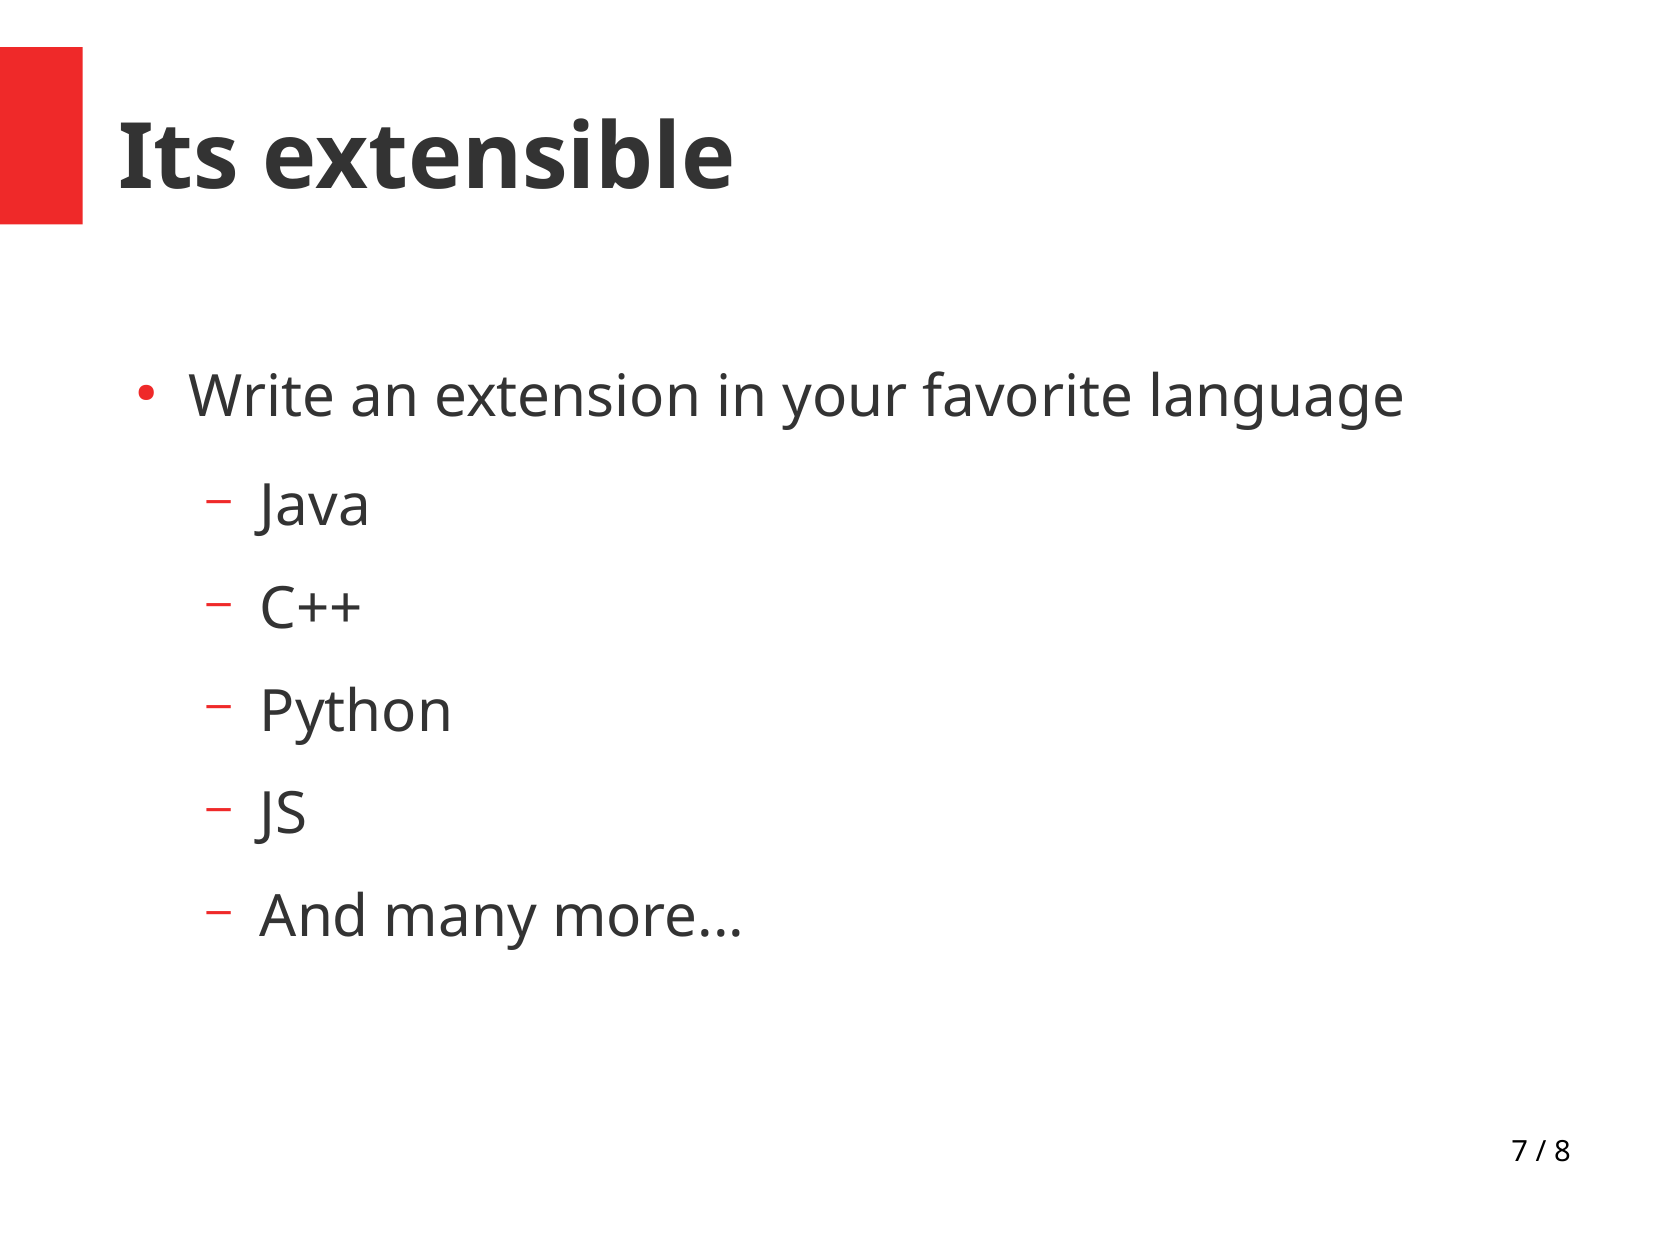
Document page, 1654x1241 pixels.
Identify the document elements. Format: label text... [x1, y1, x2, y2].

list Write an extension in your favorite language Java C++ Python JS And many more... [118, 354, 1536, 1074]
title Its extensible [118, 49, 1571, 257]
